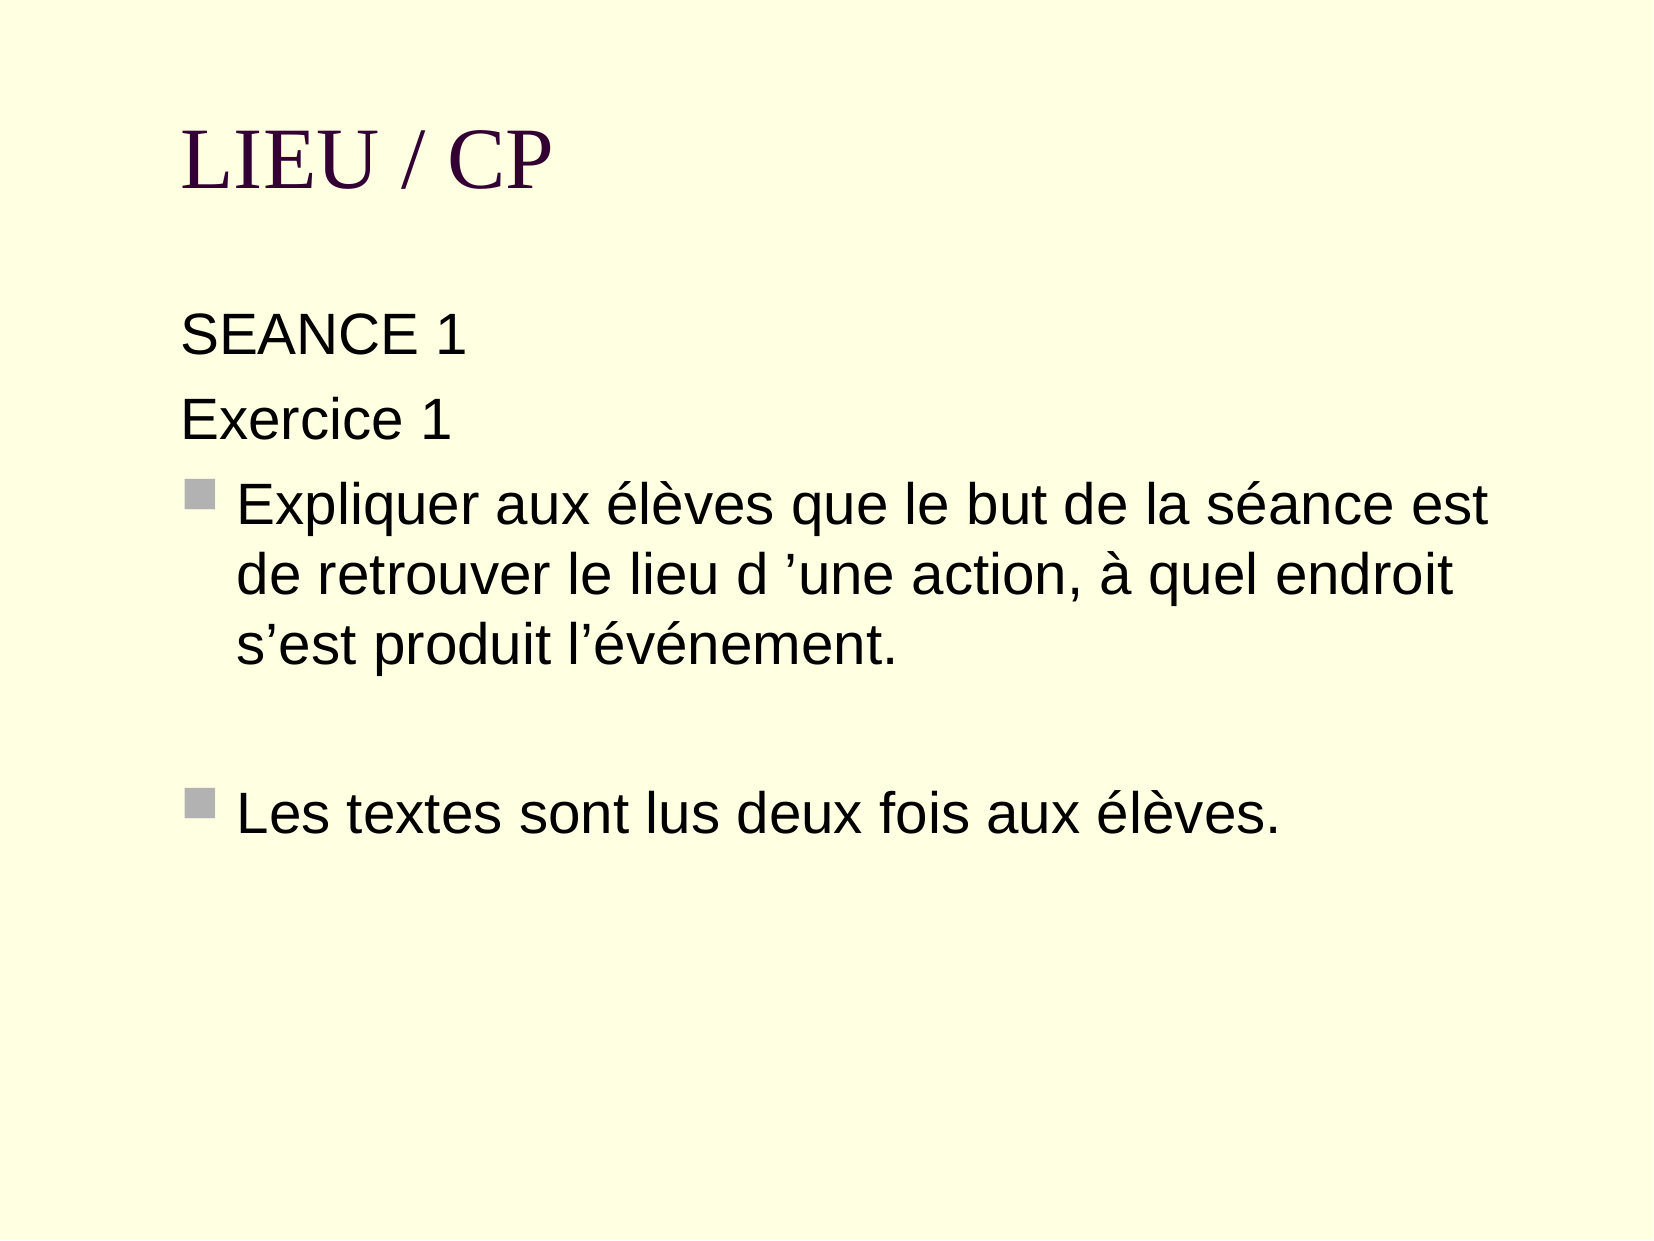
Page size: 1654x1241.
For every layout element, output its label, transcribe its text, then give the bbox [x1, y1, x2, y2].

list SEANCE 1 Exercice 1 Expliquer aux élèves que le but de la séance est de retrouver le lieu d ’une action, à quel endroit s’est produit l’événement. Les textes sont lus deux fois aux élèves. [165, 289, 1571, 1109]
title LIEU / CP [165, 50, 1571, 257]
